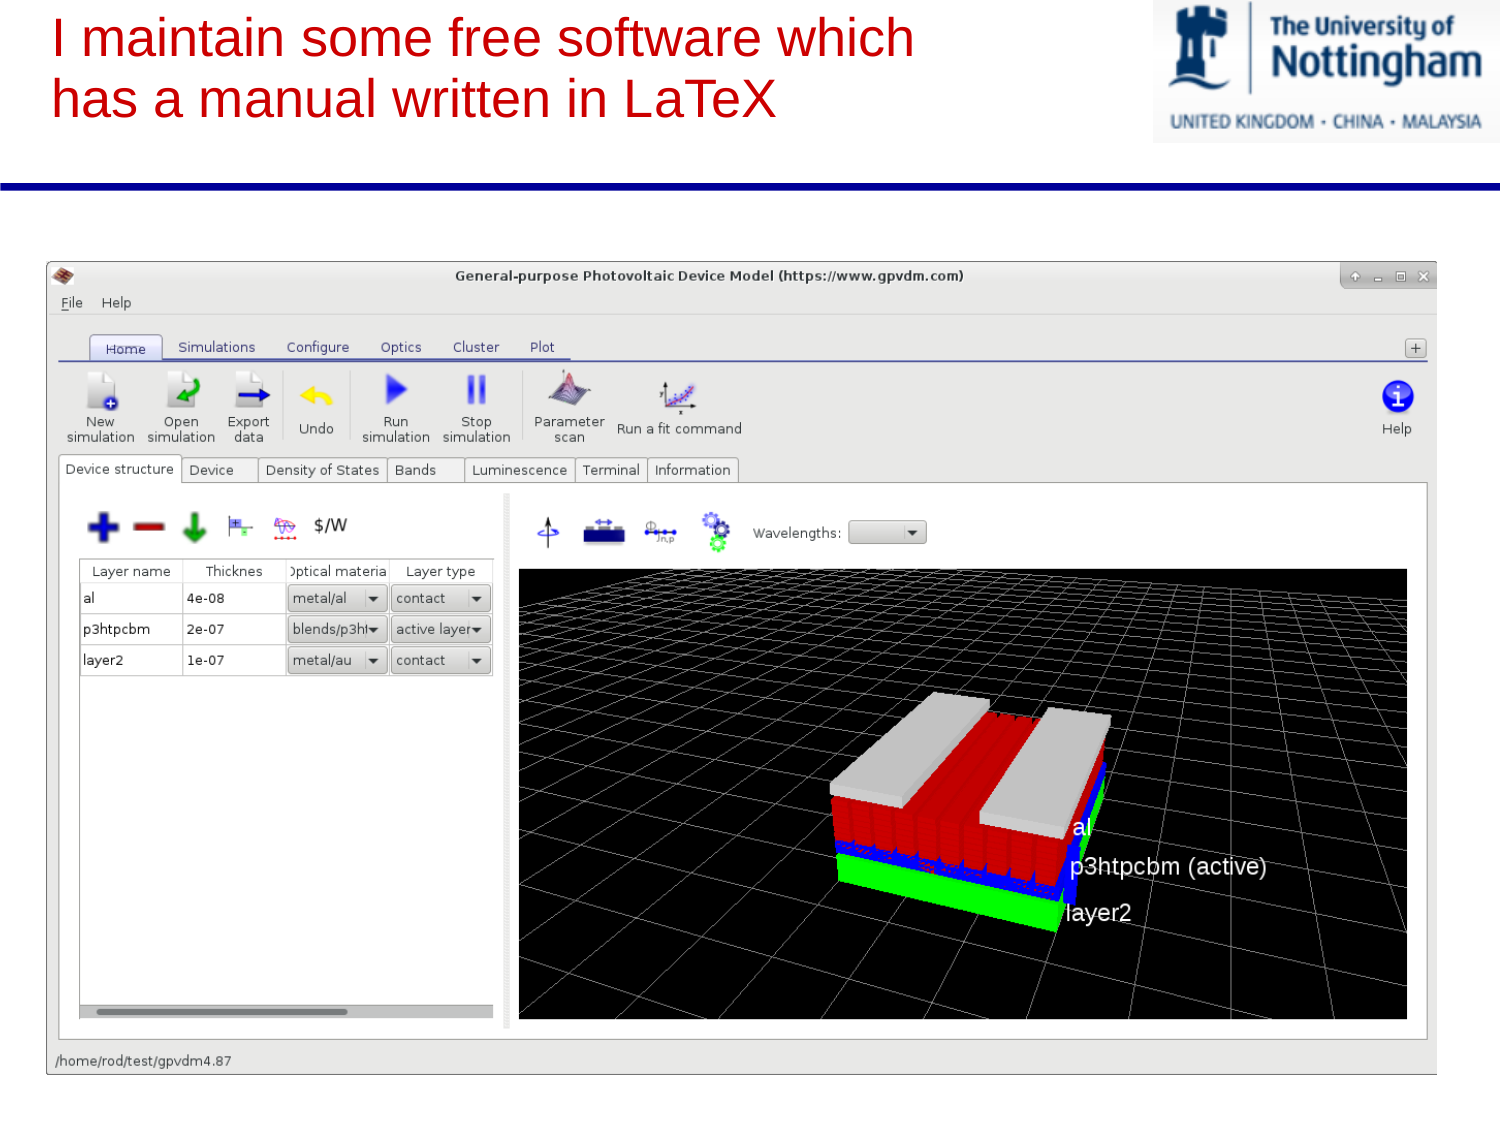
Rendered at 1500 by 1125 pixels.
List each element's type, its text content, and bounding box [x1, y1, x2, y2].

text_box I maintain some free software which has a manual written in LaTeX [36, 0, 991, 183]
picture [46, 261, 1437, 1075]
picture [1153, 0, 1500, 143]
